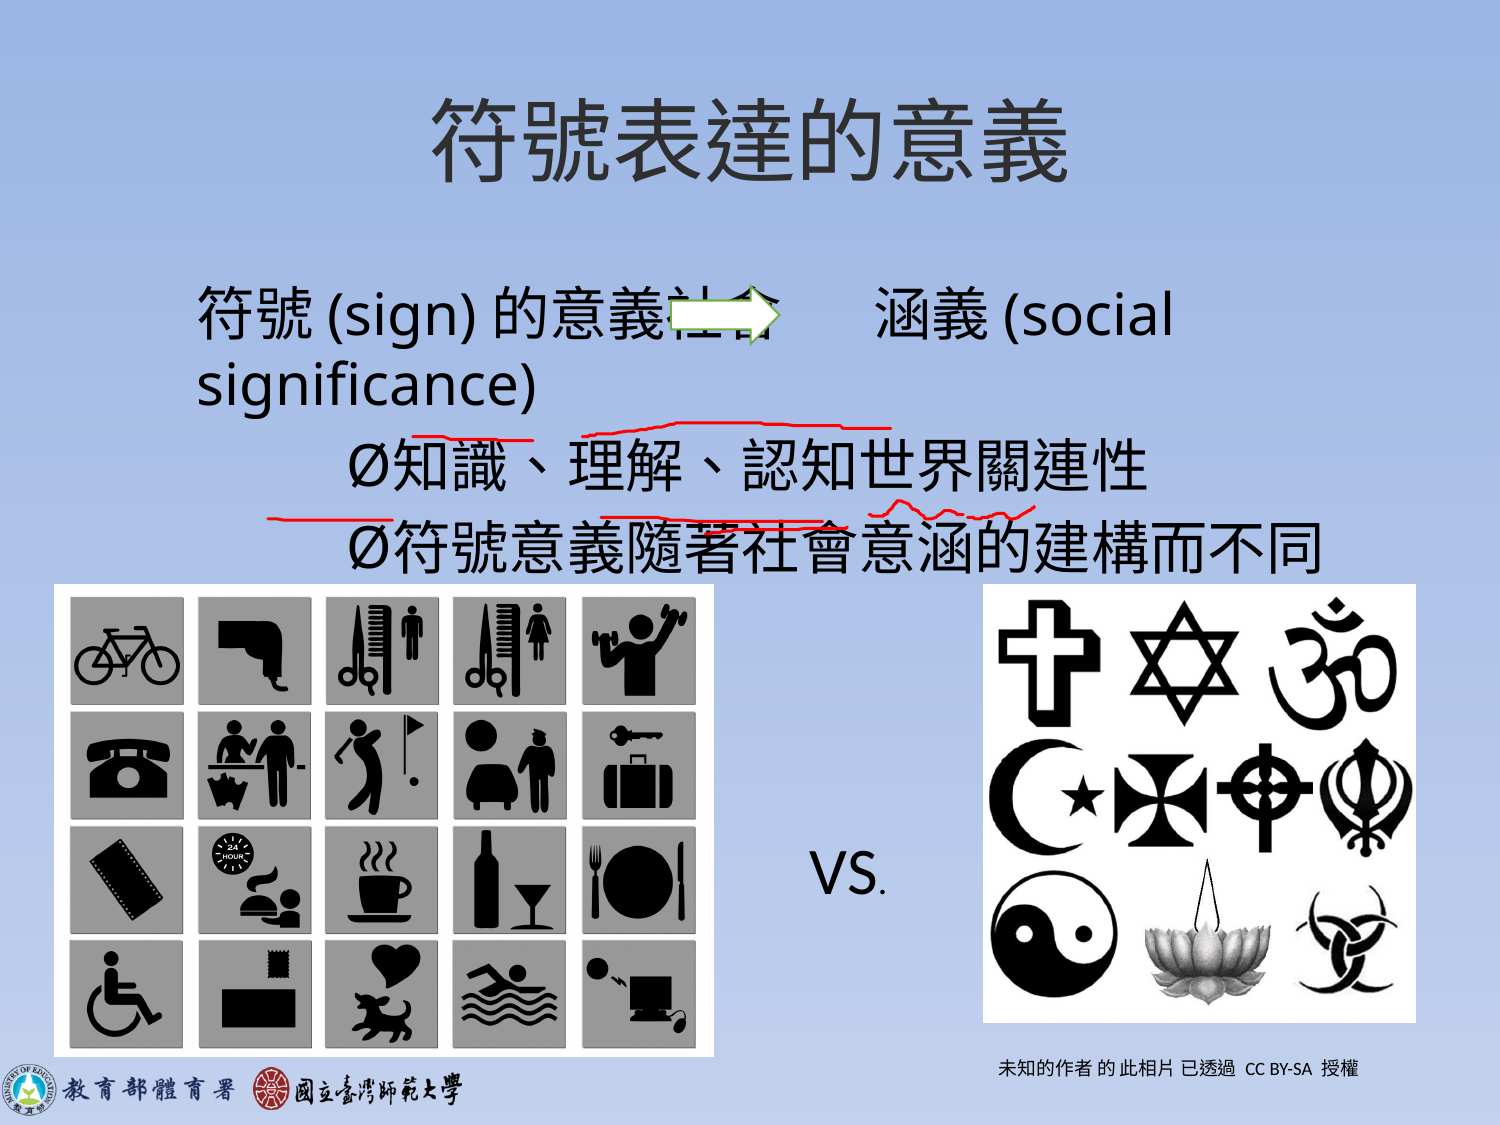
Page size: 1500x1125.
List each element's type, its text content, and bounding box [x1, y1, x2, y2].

text_box [670, 286, 780, 344]
text_box 未知的作者 的 此相片 已透過 CC BY-SA 授權 [983, 1049, 1416, 1087]
picture [263, 418, 1039, 538]
title 符號表達的意義 [75, 45, 1426, 233]
picture [983, 584, 1416, 1023]
picture [54, 584, 714, 1057]
text_box VS. [794, 820, 904, 917]
list 符號(sign)的意義社會 涵義(social significance) 知識、理解、認知世界關連性 符號意義隨著社會意涵的建構而不同 [31, 269, 1471, 1020]
